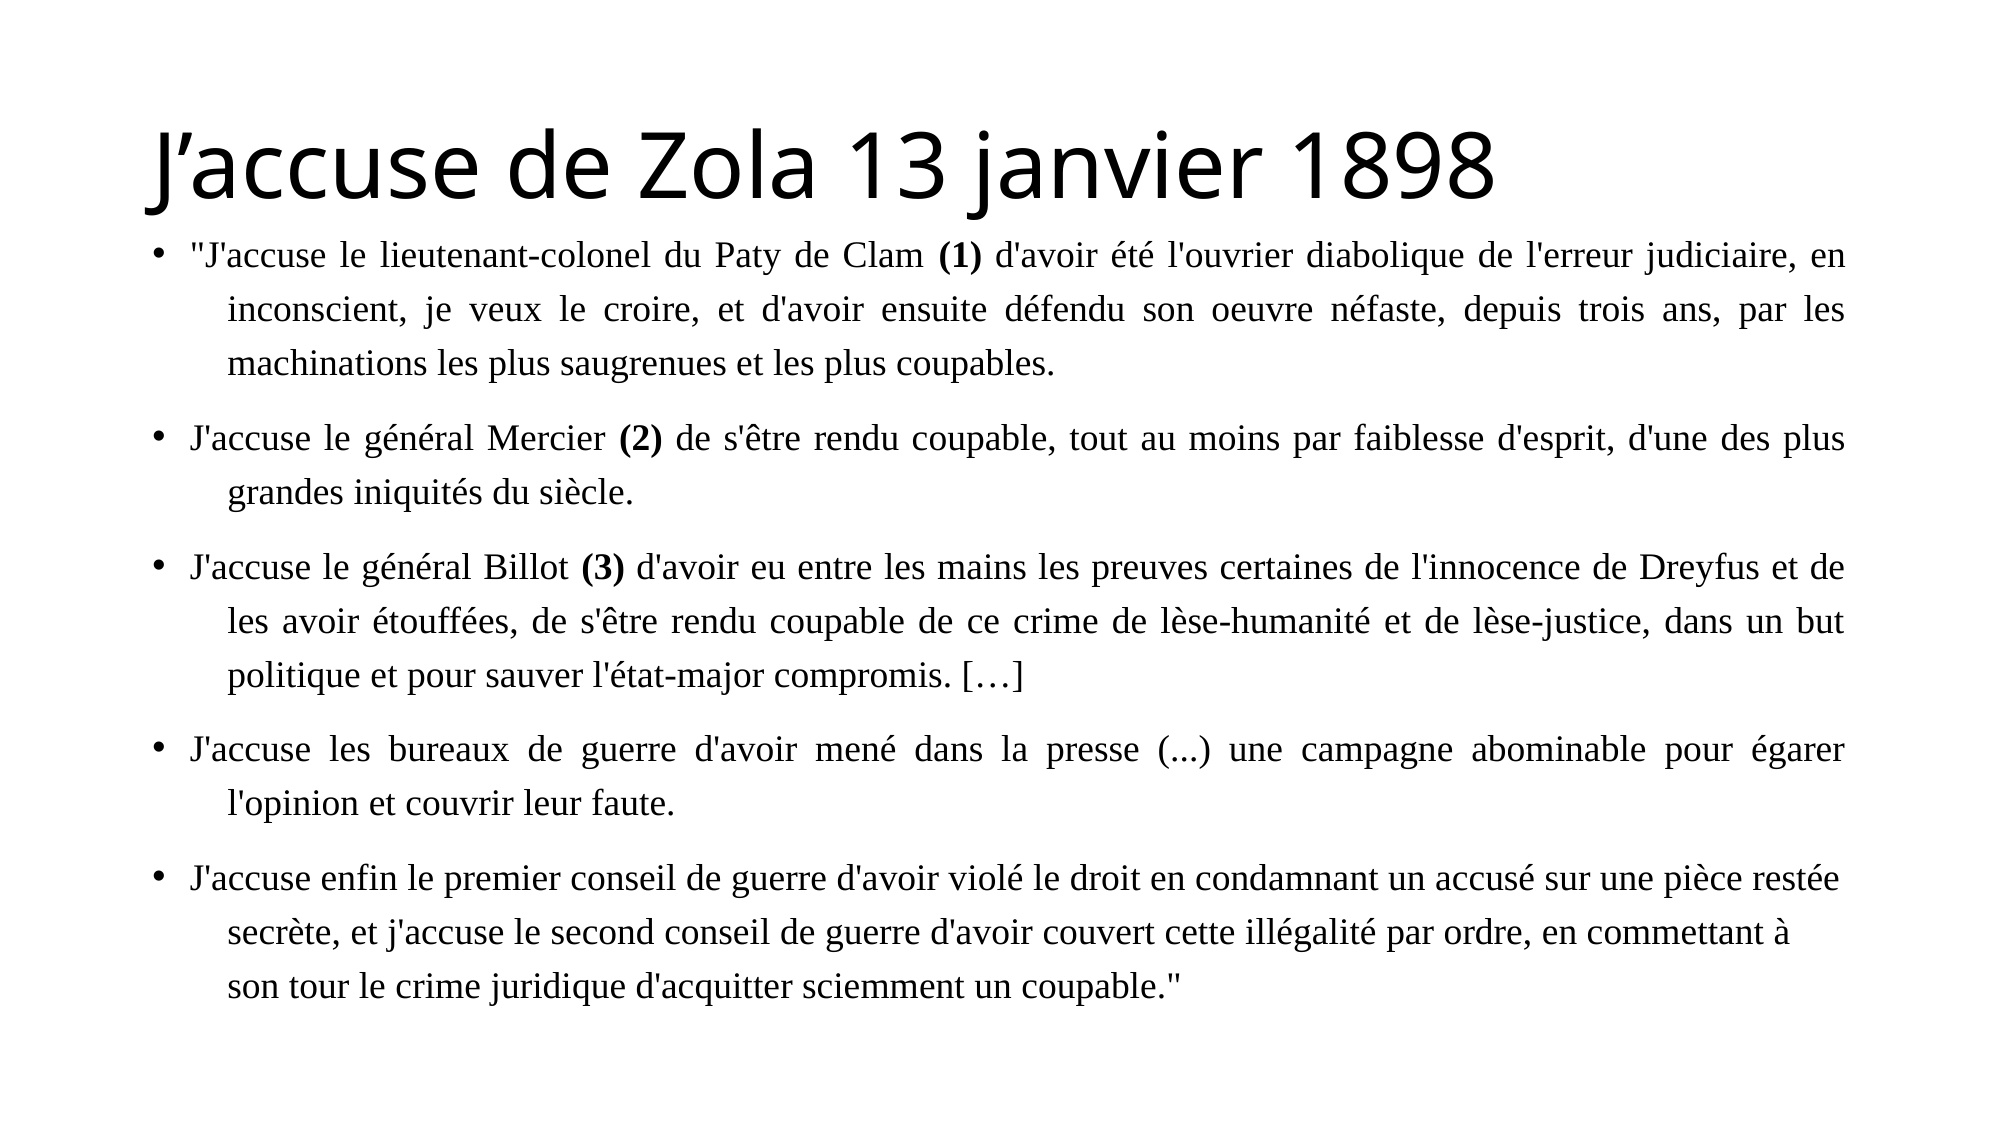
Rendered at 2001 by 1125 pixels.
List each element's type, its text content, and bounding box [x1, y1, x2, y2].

title J’accuse de Zola 13 janvier 1898 [137, 59, 1863, 213]
list "J'accuse le lieutenant-colonel du Paty de Clam (1) d'avoir été l'ouvrier diabolique de l'erreur judiciaire, en inconscient, je veux le croire, et d'avoir ensuite défendu son oeuvre néfaste, depuis trois ans, par les machinations les plus saugrenues et les plus coupables. J'accuse le général Mercier (2) de s'être rendu coupable, tout au moins par faiblesse d'esprit, d'une des plus grandes iniquités du siècle. J'accuse le général Billot (3) d'avoir eu entre les mains les preuves certaines de l'innocence de Dreyfus et de les avoir étouffées, de s'être rendu coupable de ce crime de lèse-humanité et de lèse-justice, dans un but politique et pour sauver l'état-major compromis. […] J'accuse les bureaux de guerre d'avoir mené dans la presse (...) une campagne abominable pour égarer l'opinion et couvrir leur faute. J'accuse enfin le premier conseil de guerre d'avoir violé le droit en condamnant un accusé sur une pièce restée secrète, et j'accuse le second conseil de guerre d'avoir couvert cette illégalité par ordre, en commettant à son tour le crime juridique d'acquitter sciemment un coupable." [137, 213, 1863, 1125]
